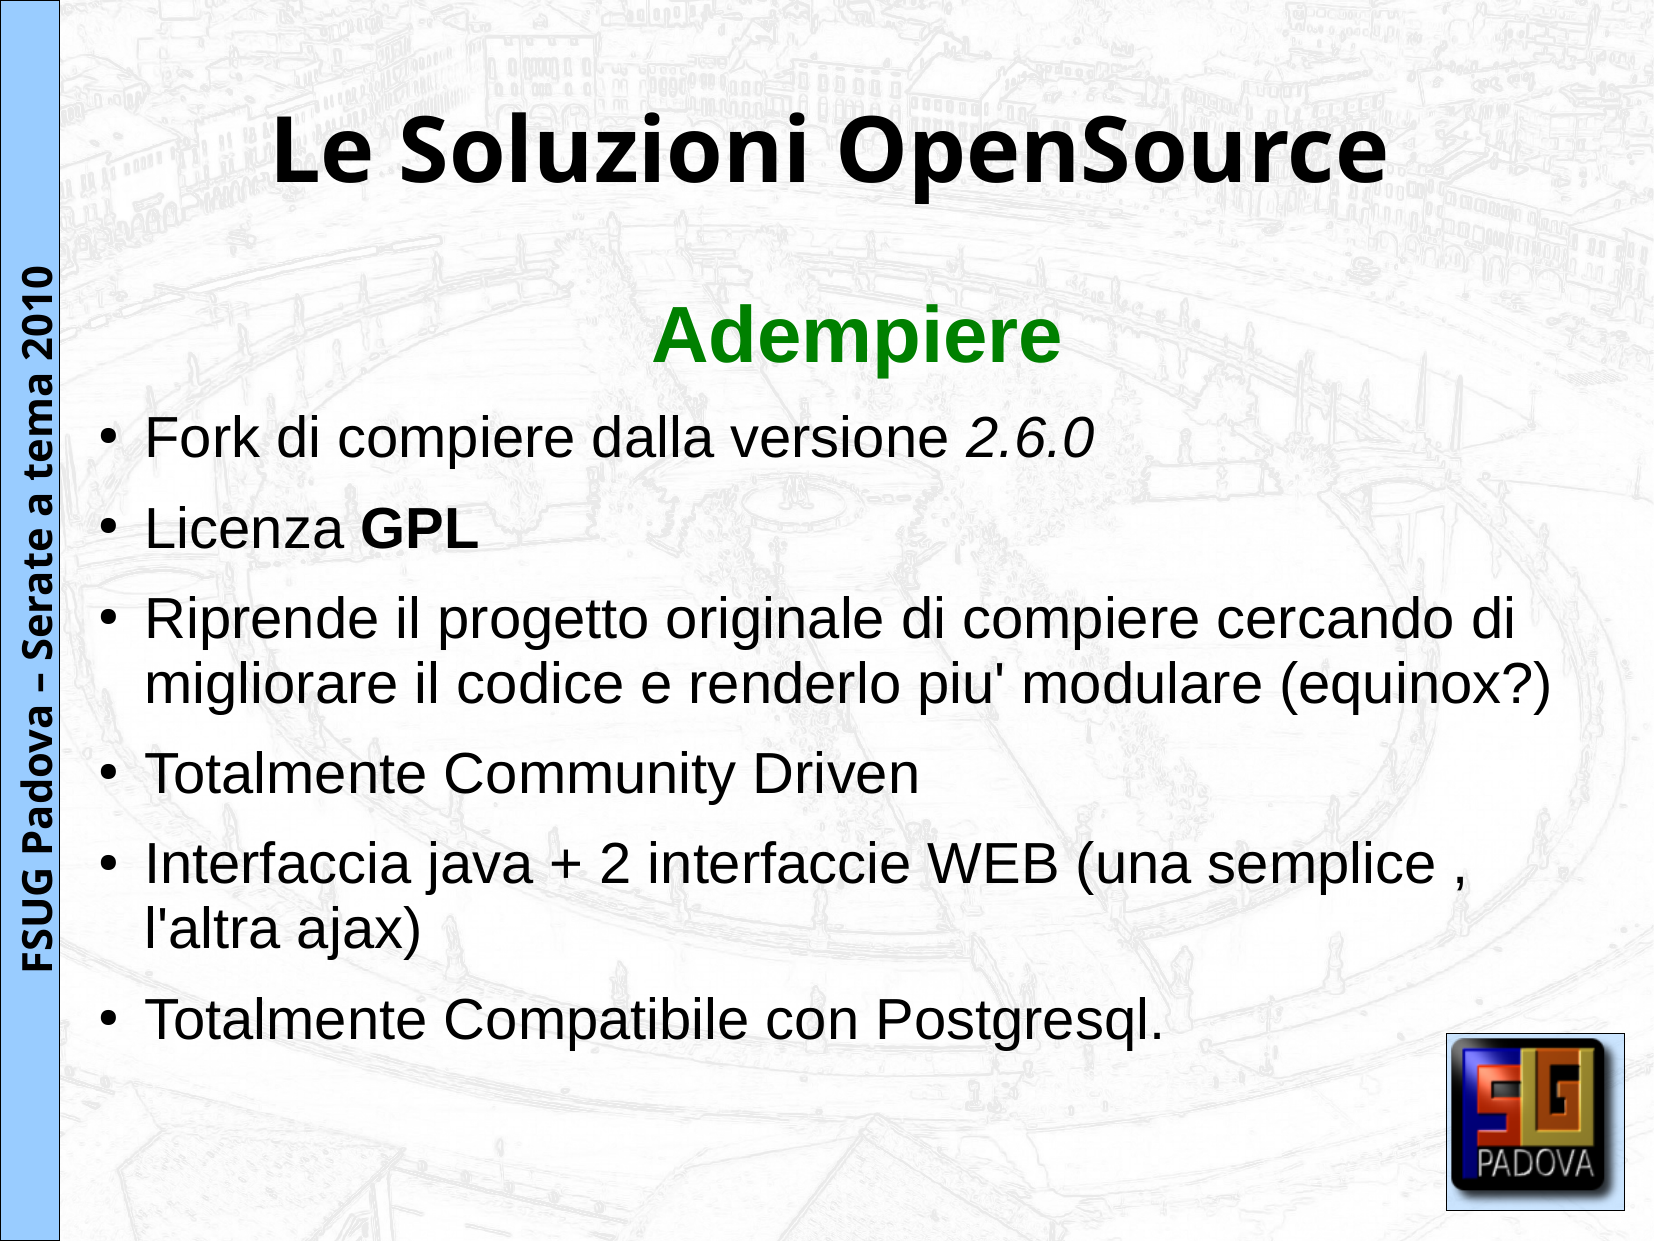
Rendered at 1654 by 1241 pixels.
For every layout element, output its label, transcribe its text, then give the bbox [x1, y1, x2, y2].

text_box FSUG Padova – Serate a tema 2010 [0, 0, 60, 1241]
picture [60, 0, 1654, 1241]
list Adempiere Fork di compiere dalla versione 2.6.0 Licenza GPL Riprende il progetto originale di compiere cercando di migliorare il codice e renderlo piu' modulare (equinox?) Totalmente Community Driven Interfaccia java + 2 interfaccie WEB (una semplice , l'altra ajax) Totalmente Compatibile con Postgresql. [82, 290, 1571, 1109]
title Le Soluzioni OpenSource [88, 56, 1571, 237]
